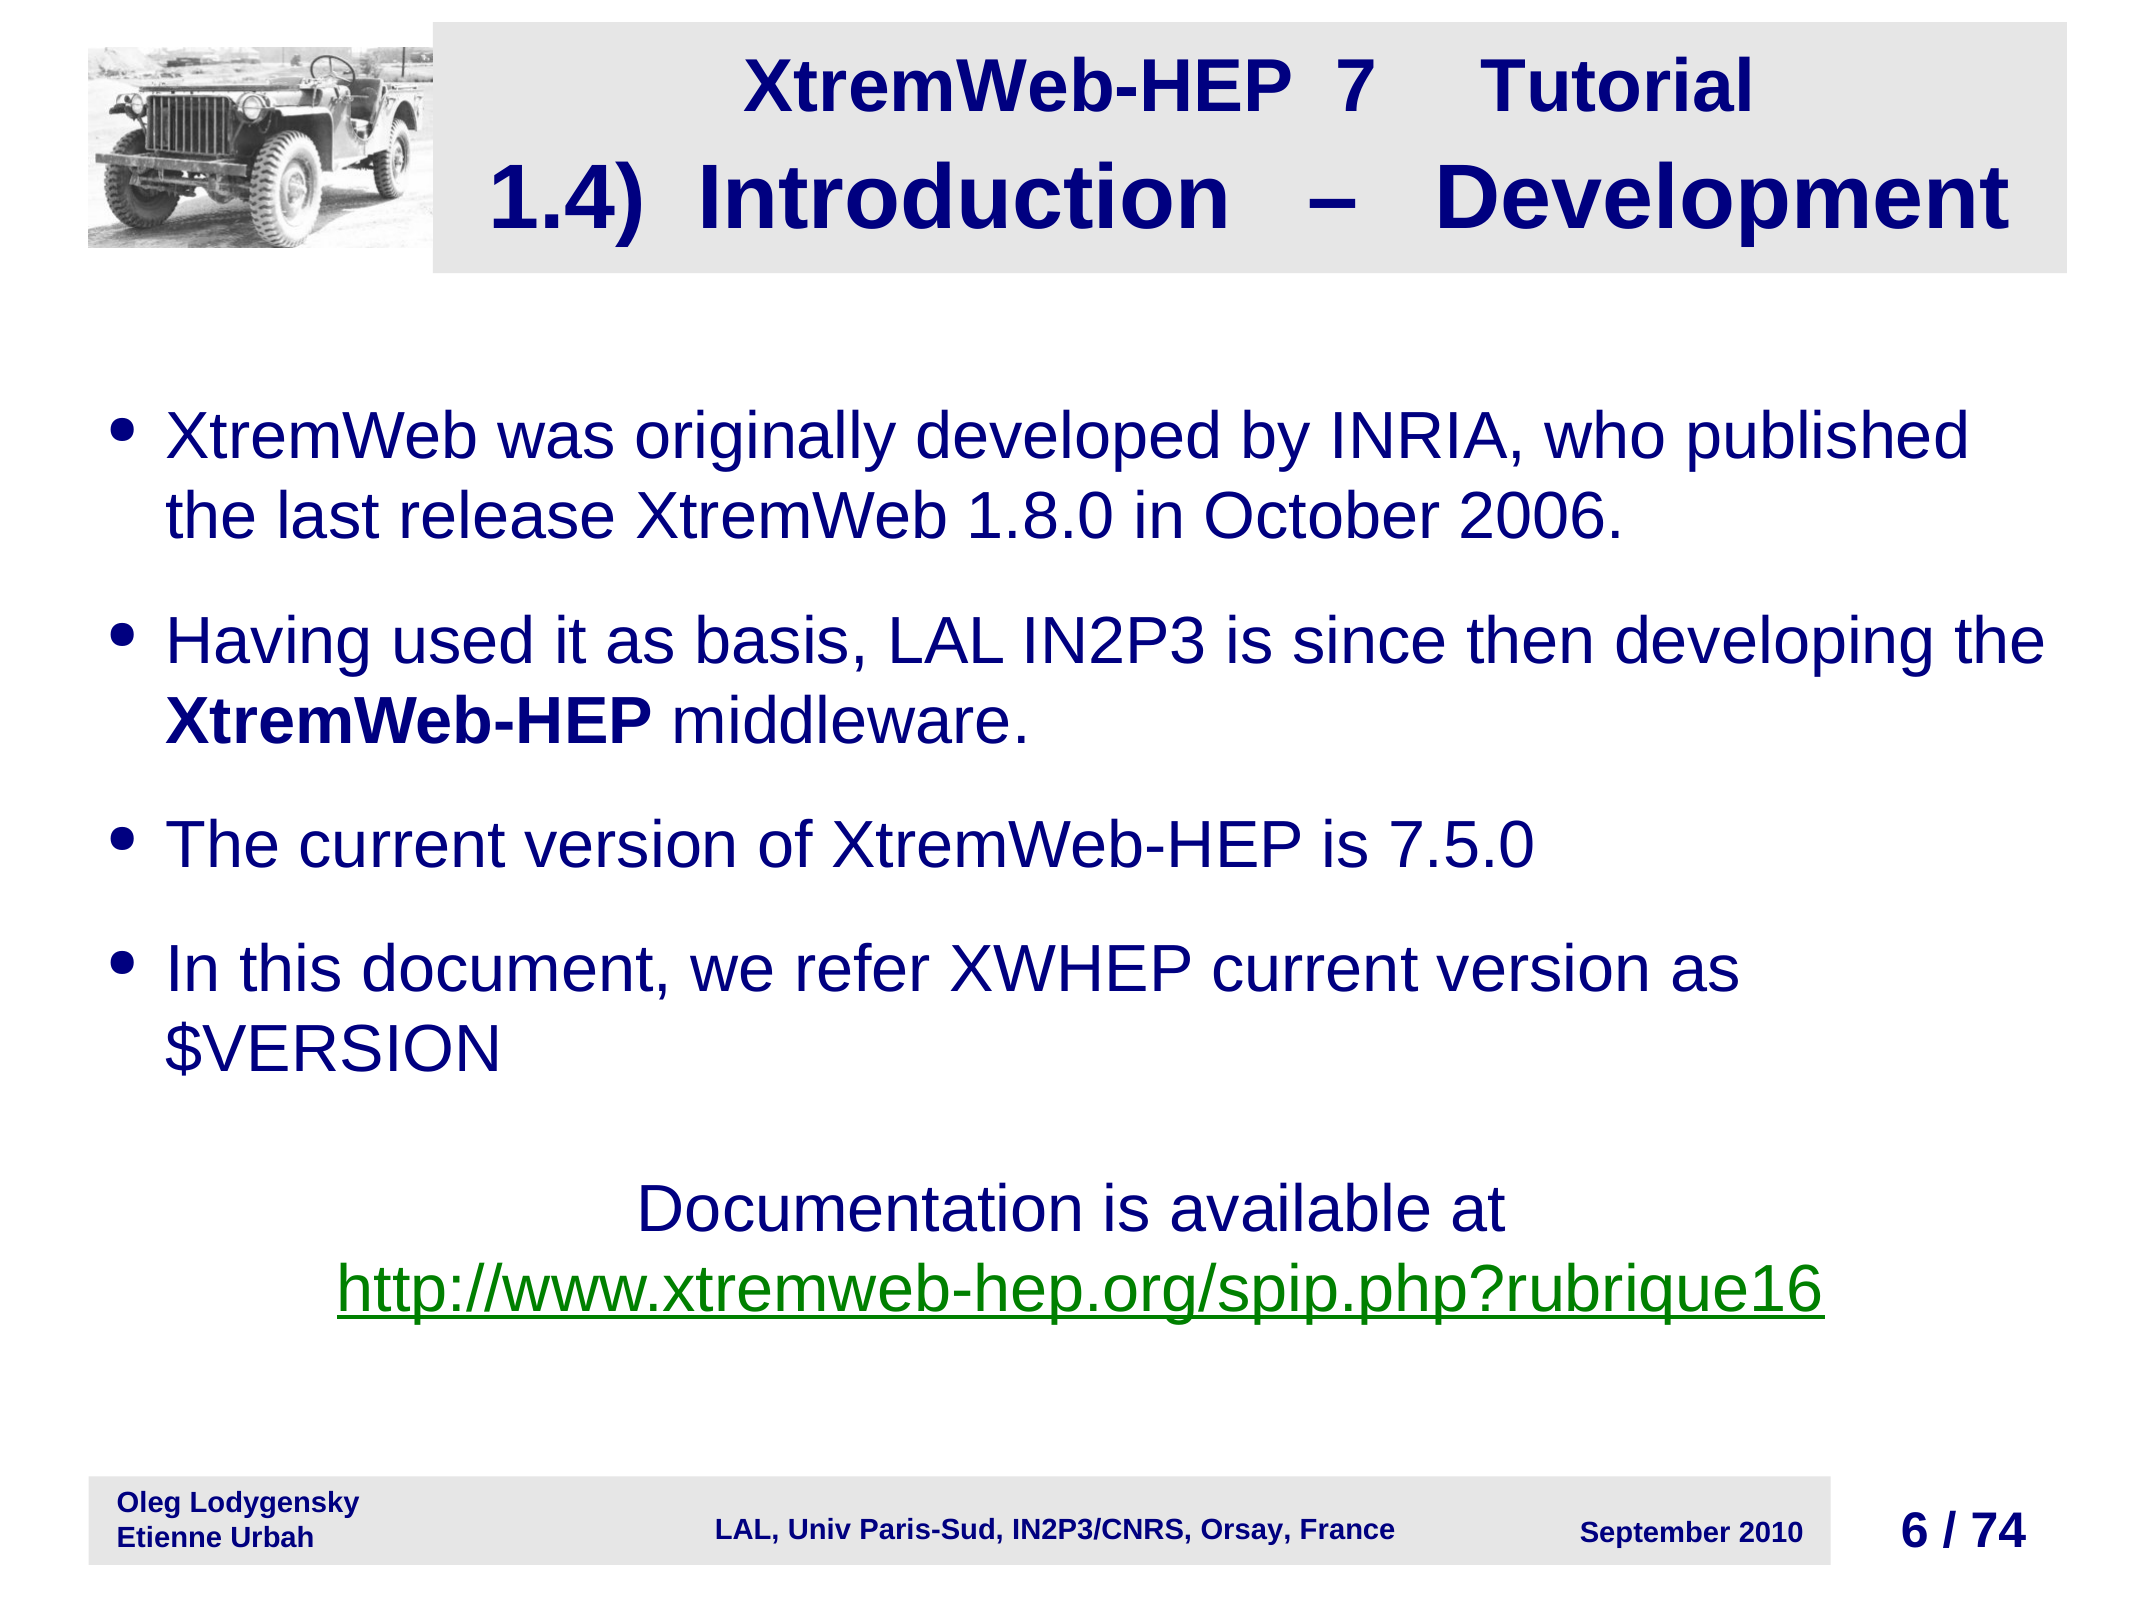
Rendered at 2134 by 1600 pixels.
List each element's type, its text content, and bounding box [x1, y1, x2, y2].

picture [88, 47, 433, 248]
title 1.4) Introduction – Development [442, 118, 2067, 266]
list XtremWeb was originally developed by INRIA, who published the last release XtremWeb 1.8.0 in October 2006. Having used it as basis, LAL IN2P3 is since then developing the XtremWeb-HEP middleware. The current version of XtremWeb-HEP is 7.5.0 In this document, we refer XWHEP current version as $VERSION Documentation is available at http://www.xtremweb-hep.org/spip.php?rubrique16 [88, 383, 2084, 1342]
